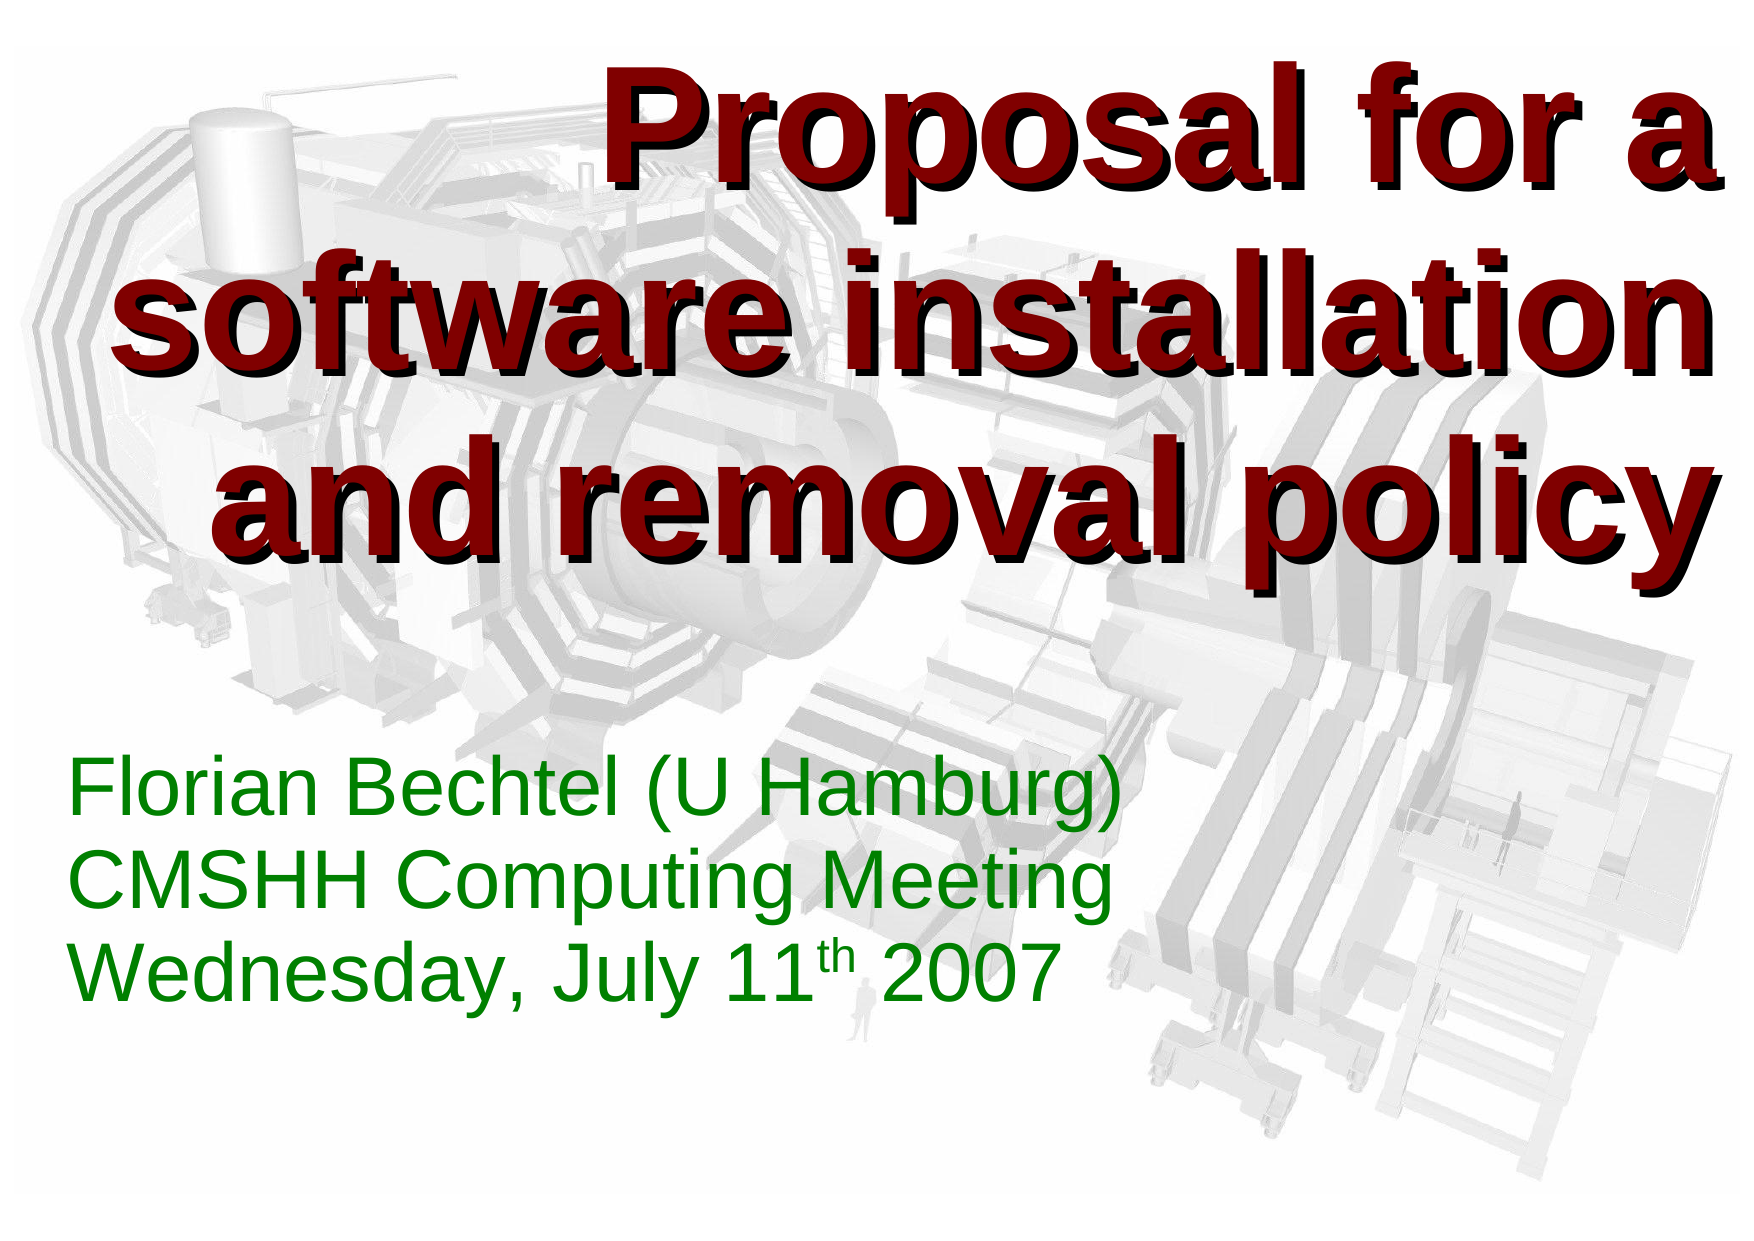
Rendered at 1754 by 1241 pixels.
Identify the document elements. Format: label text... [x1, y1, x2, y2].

picture [14, 46, 1740, 1194]
text_box Proposal for a software installation and removal policy [105, 31, 1754, 591]
text_box Florian Bechtel (U Hamburg) CMSHH Computing Meeting Wednesday, July 11th 2007 [66, 739, 1127, 1023]
